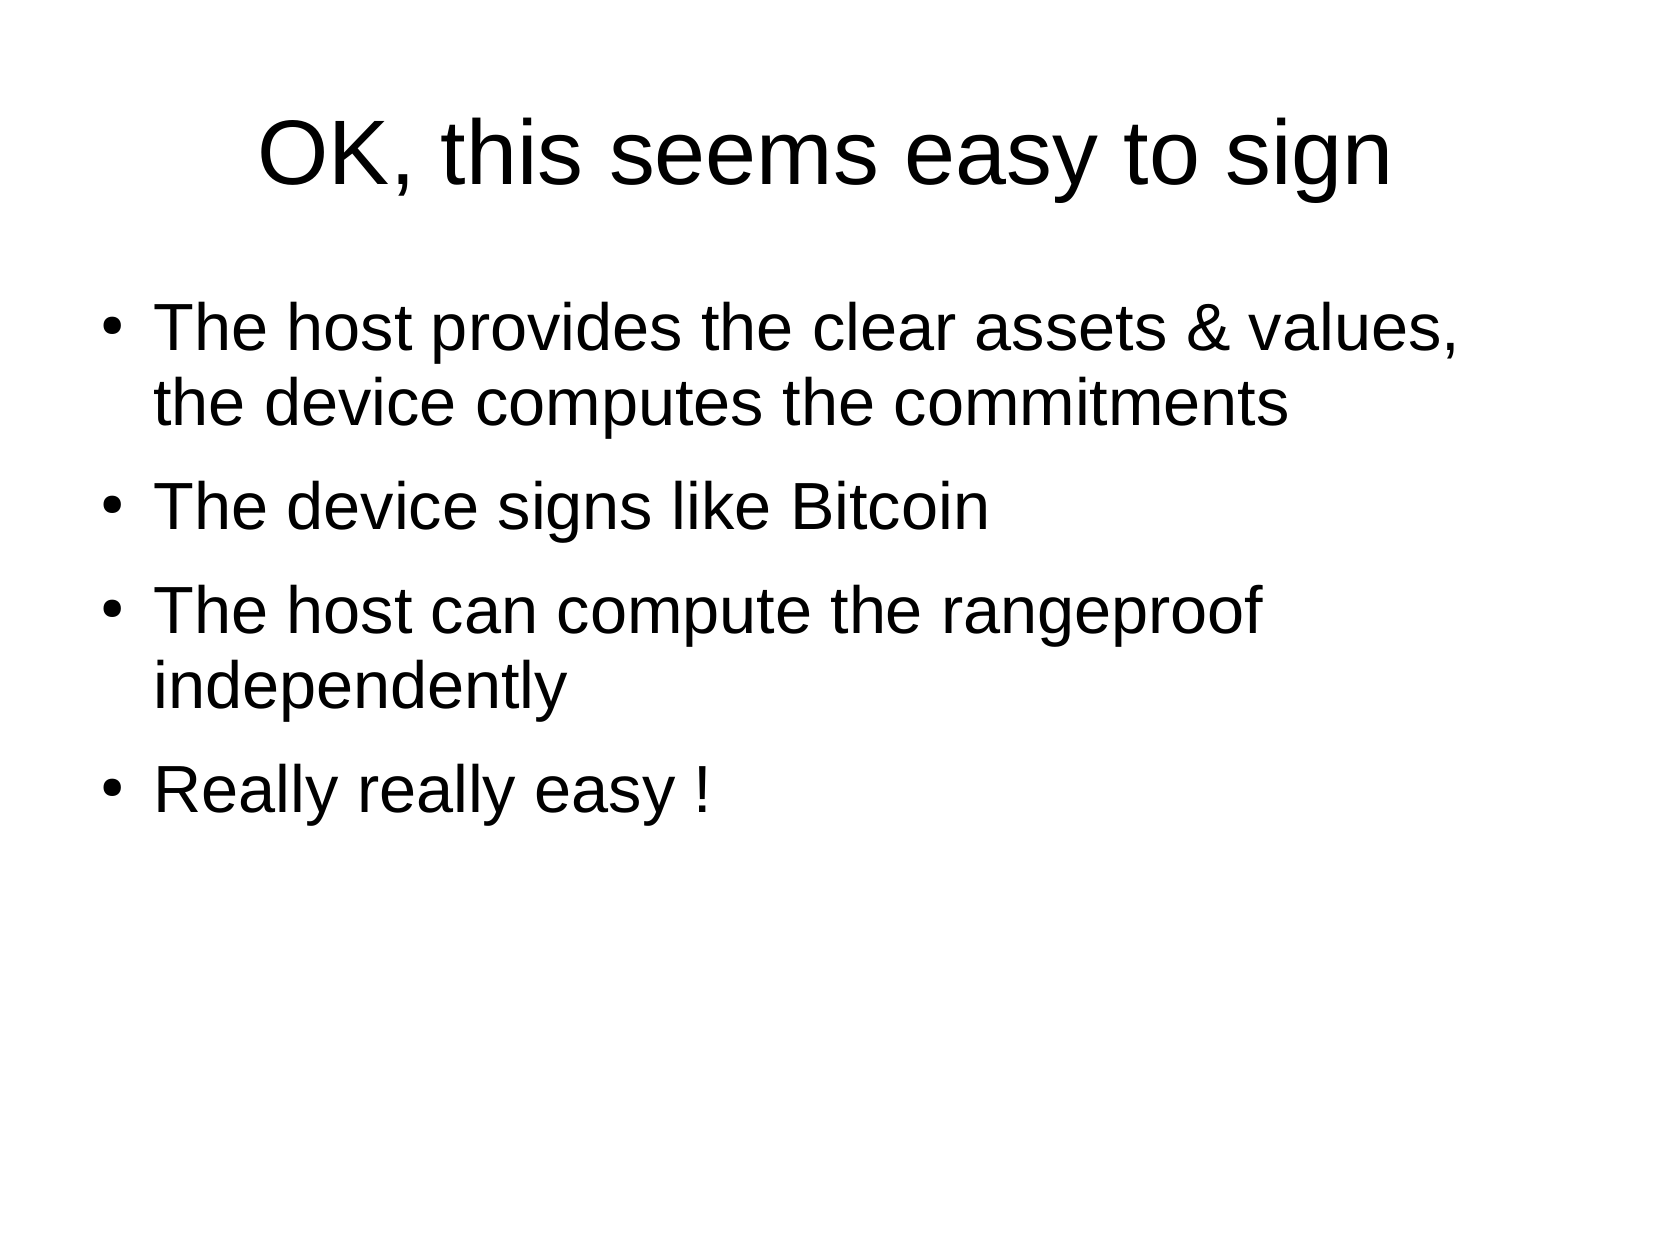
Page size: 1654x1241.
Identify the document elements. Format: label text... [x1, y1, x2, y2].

title OK, this seems easy to sign [82, 49, 1571, 257]
list The host provides the clear assets & values, the device computes the commitments The device signs like Bitcoin The host can compute the rangeproof independently Really really easy ! [82, 290, 1571, 1109]
